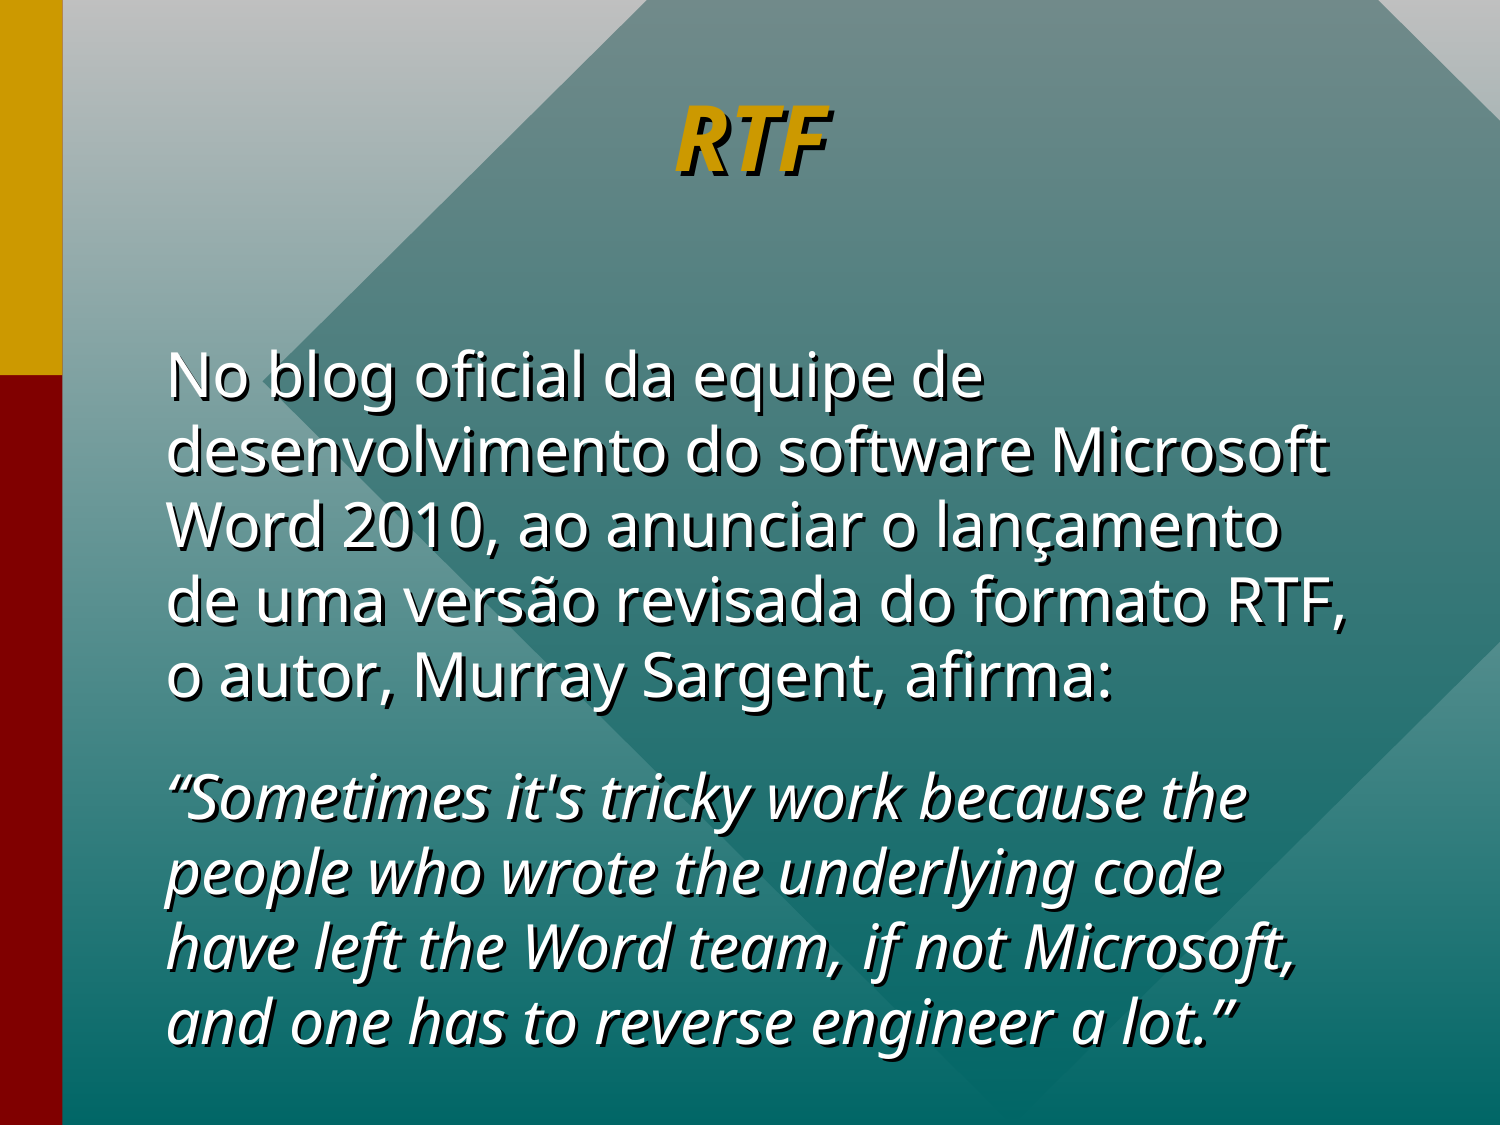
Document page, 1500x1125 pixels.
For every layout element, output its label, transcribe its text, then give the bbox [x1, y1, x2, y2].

list No blog oficial da equipe de desenvolvimento do software Microsoft Word 2010, ao anunciar o lançamento de uma versão revisada do formato RTF, o autor, Murray Sargent, afirma: “Sometimes it's tricky work because the people who wrote the underlying code have left the Word team, if not Microsoft, and one has to reverse engineer a lot.” [149, 327, 1388, 1071]
title RTF [150, 0, 1351, 292]
